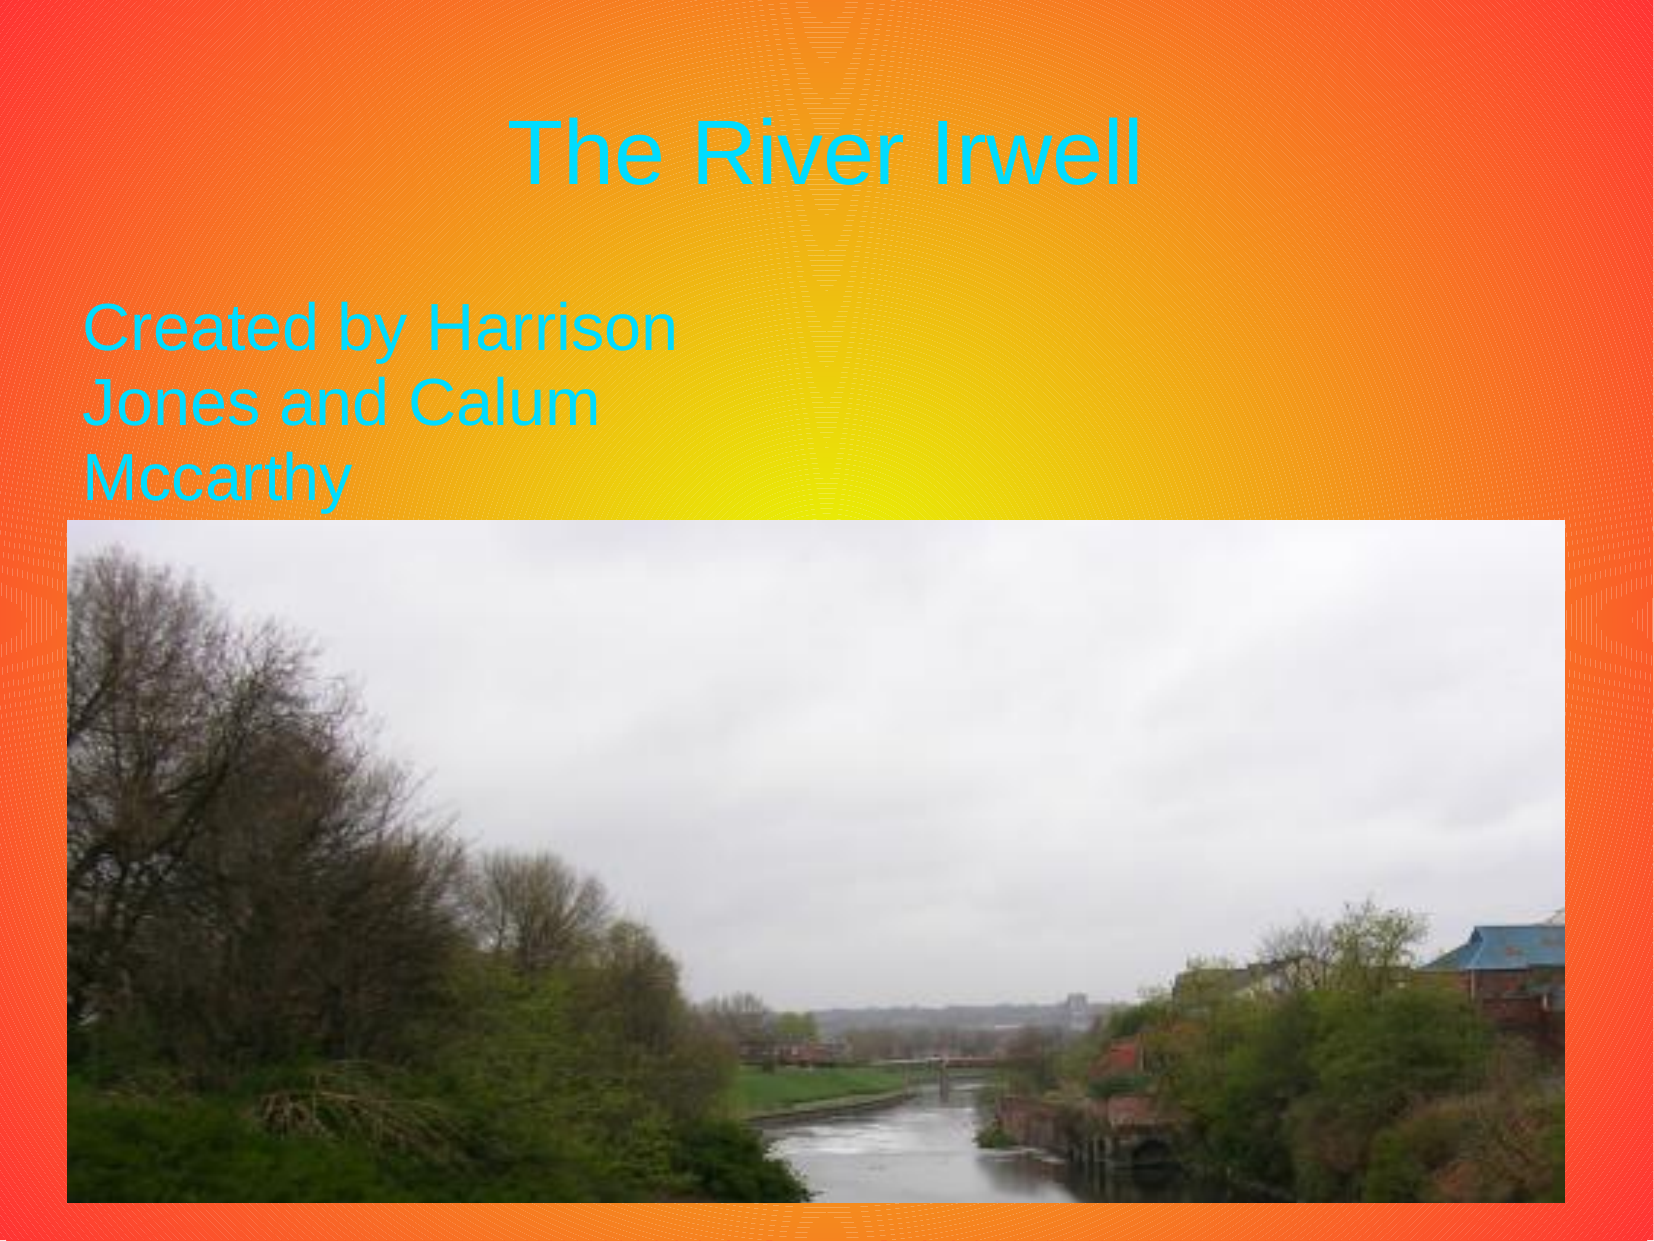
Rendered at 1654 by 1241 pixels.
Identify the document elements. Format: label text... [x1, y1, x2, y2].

list Created by Harrison Jones and Calum Mccarthy [82, 290, 809, 383]
title The River Irwell [82, 49, 1571, 257]
chart [0, 383, 1565, 1203]
